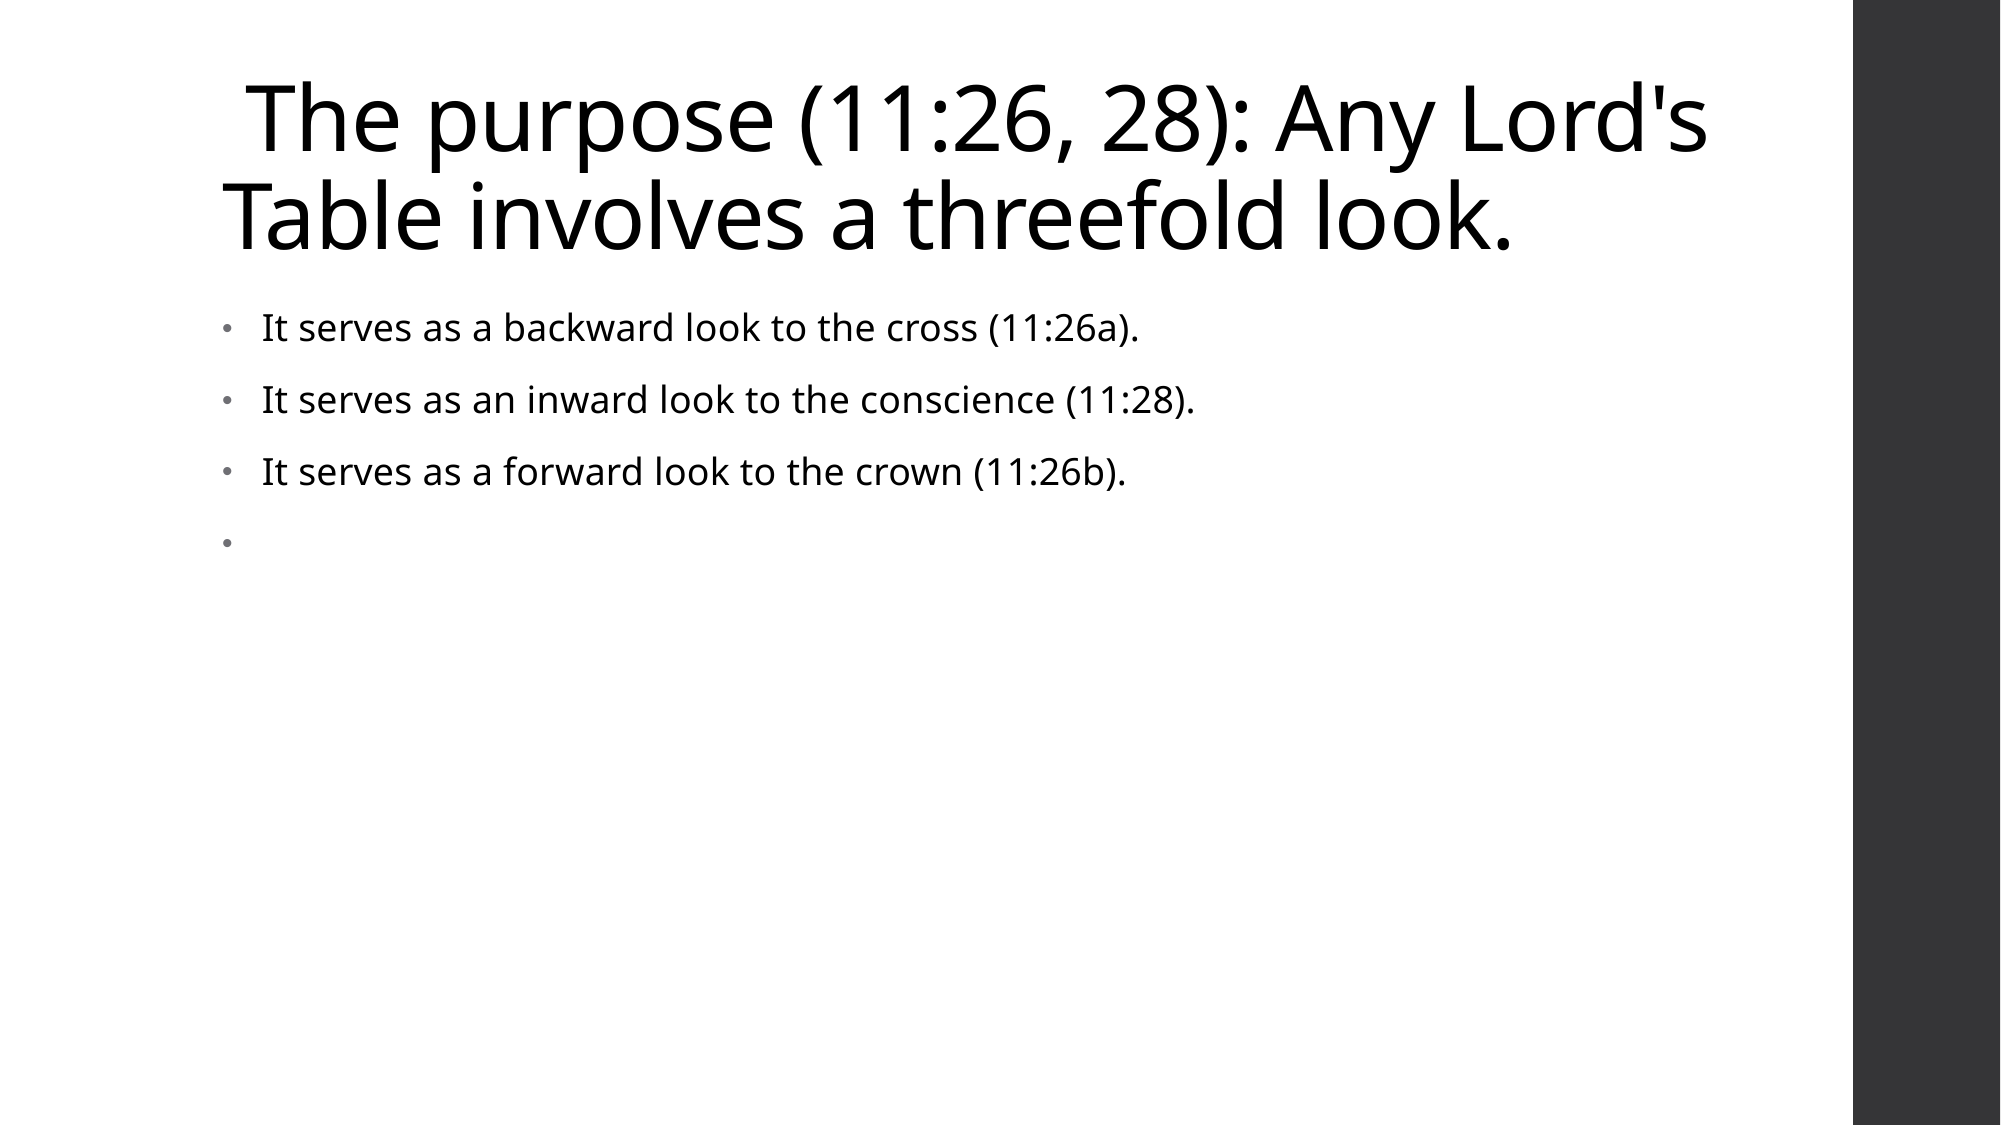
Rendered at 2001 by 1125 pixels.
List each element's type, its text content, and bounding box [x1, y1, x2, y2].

list It serves as a backward look to the cross (11:26a). It serves as an inward look to the conscience (11:28). It serves as a forward look to the crown (11:26b). [206, 299, 1617, 1014]
title The purpose (11:26, 28): Any Lord's Table involves a threefold look. [206, 60, 1797, 278]
